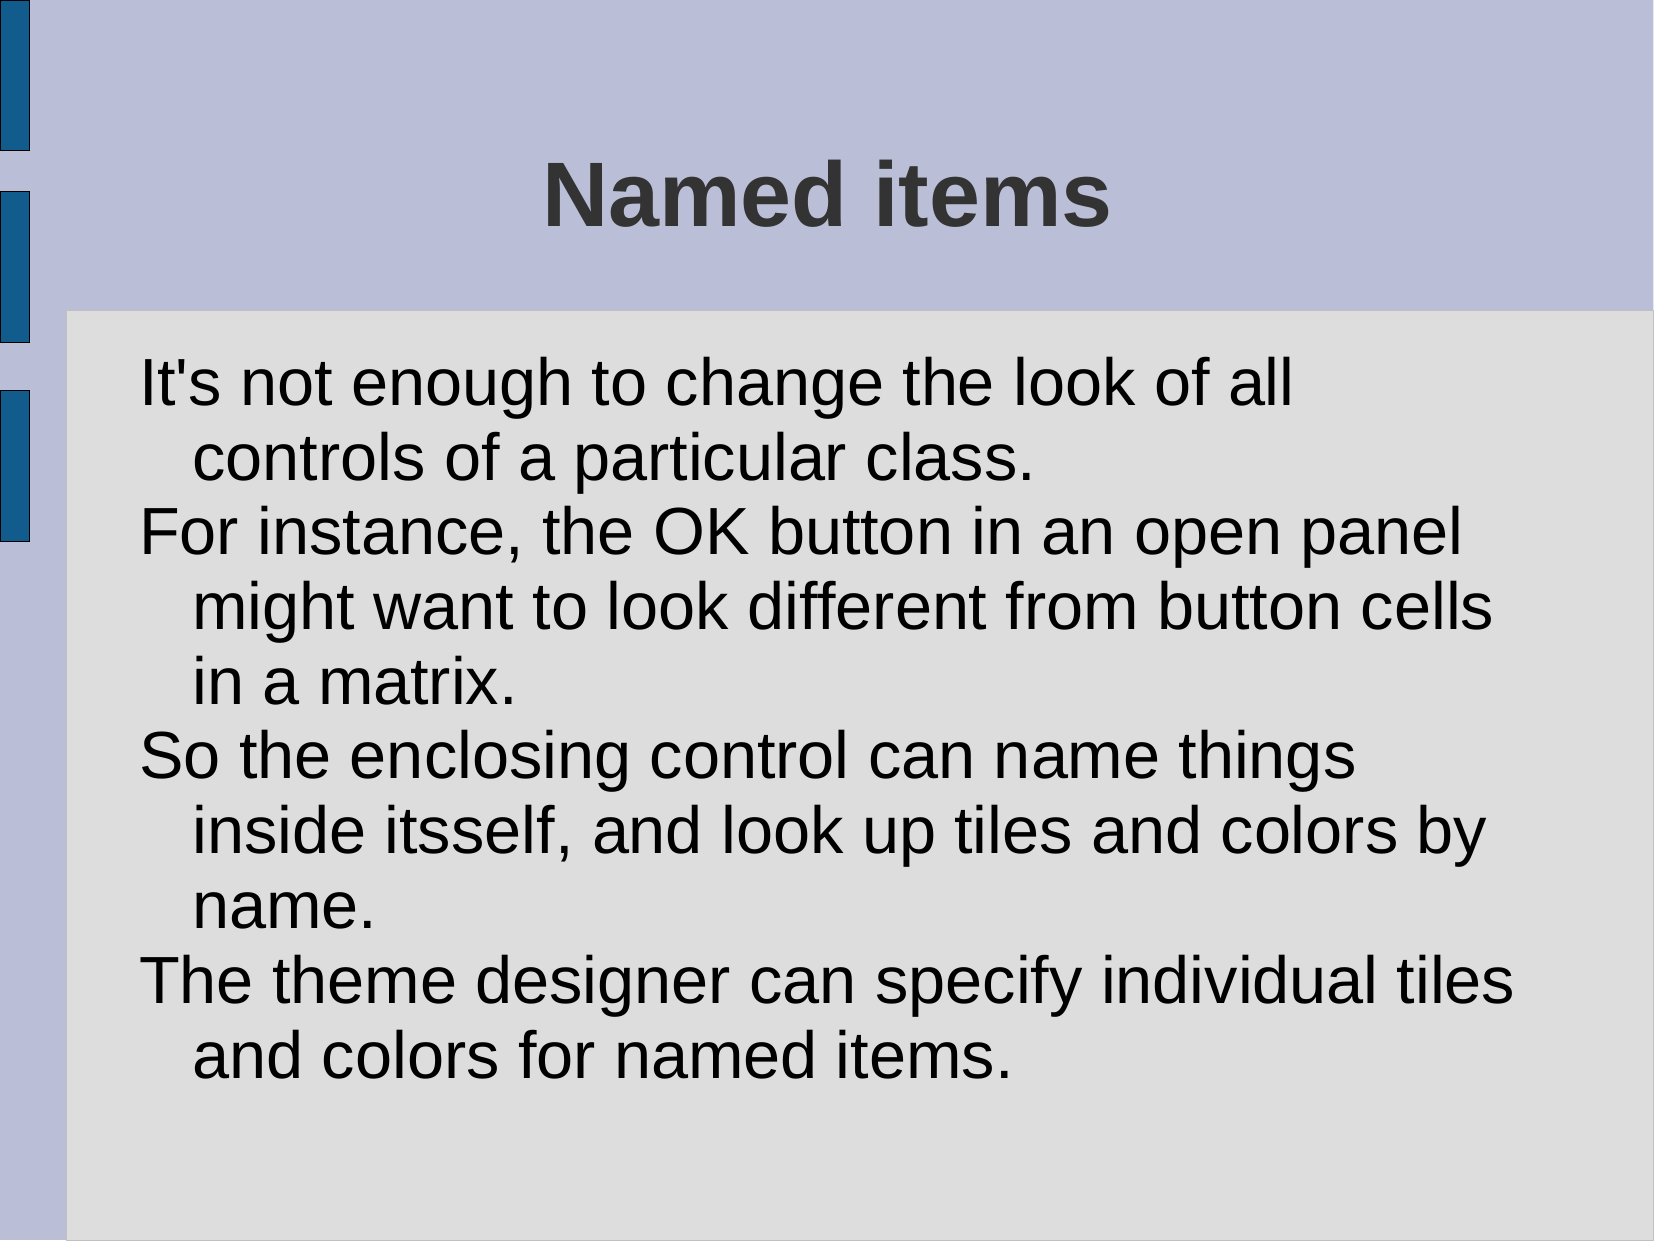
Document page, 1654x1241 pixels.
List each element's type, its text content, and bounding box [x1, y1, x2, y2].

title Named items [121, 98, 1534, 291]
list It's not enough to change the look of all controls of a particular class. For instance, the OK button in an open panel might want to look different from button cells in a matrix. So the enclosing control can name things inside itsself, and look up tiles and colors by name. The theme designer can specify individual tiles and colors for named items. [121, 344, 1534, 1113]
